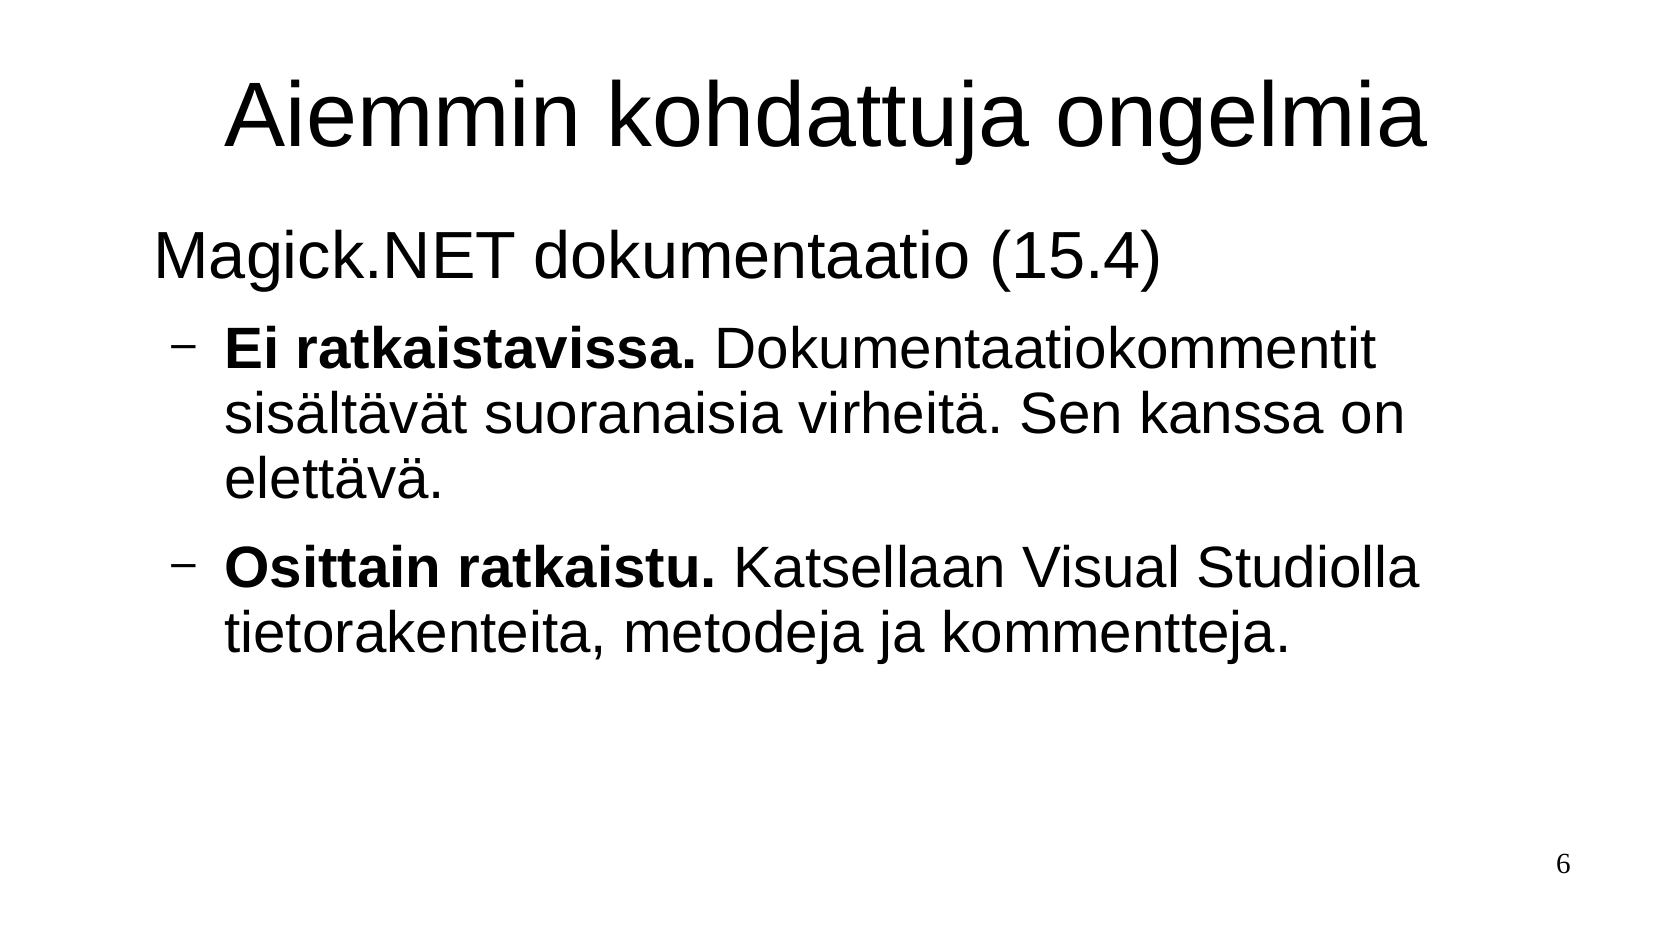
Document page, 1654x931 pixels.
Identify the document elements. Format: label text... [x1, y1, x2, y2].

title Aiemmin kohdattuja ongelmia [82, 37, 1571, 193]
list Magick.NET dokumentaatio (15.4) Ei ratkaistavissa. Dokumentaatiokommentit sisältävät suoranaisia virheitä. Sen kanssa on elettävä. Osittain ratkaistu. Katsellaan Visual Studiolla tietorakenteita, metodeja ja kommentteja. [82, 217, 1571, 758]
